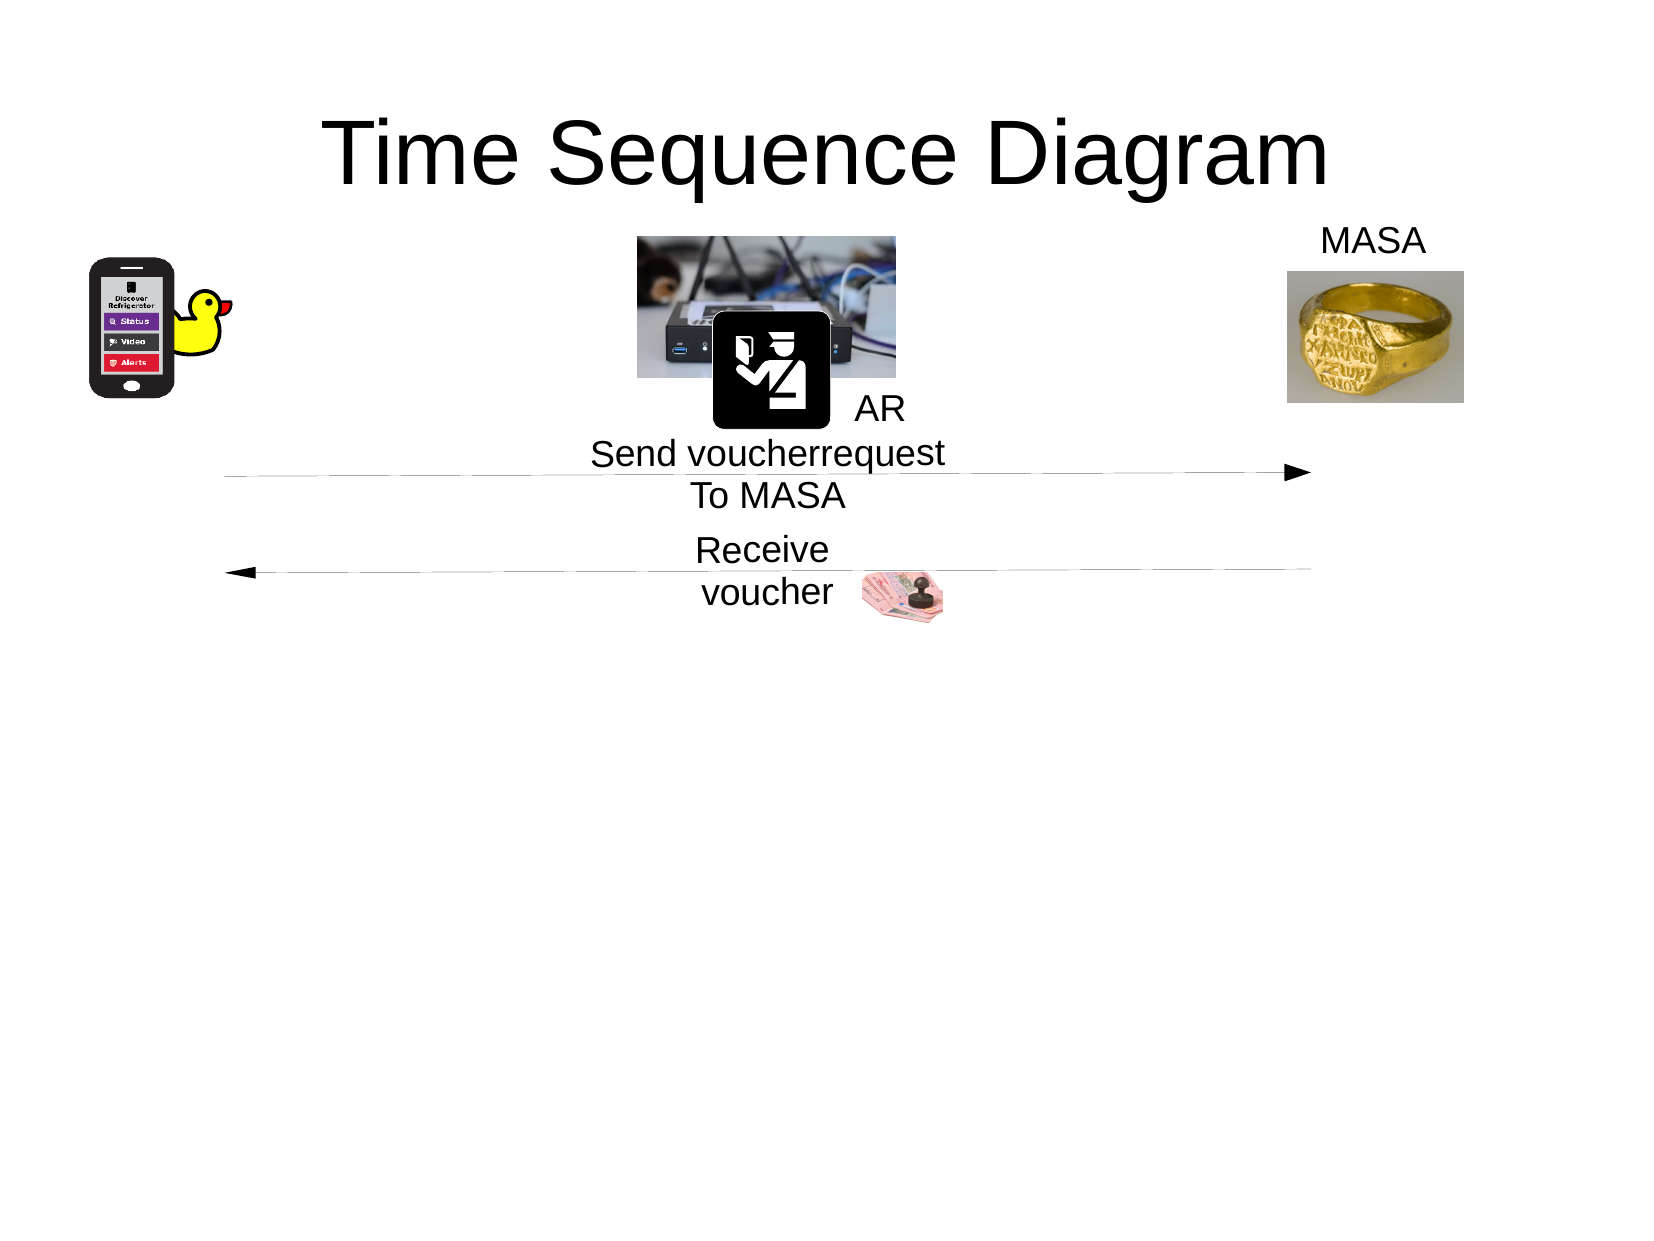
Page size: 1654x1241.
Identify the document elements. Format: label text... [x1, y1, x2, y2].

picture [85, 253, 237, 402]
picture [862, 572, 943, 626]
picture [1287, 271, 1464, 403]
title Time Sequence Diagram [82, 49, 1571, 257]
picture [637, 236, 896, 434]
text_box AR [839, 380, 922, 438]
text_box MASA [1305, 212, 1441, 270]
